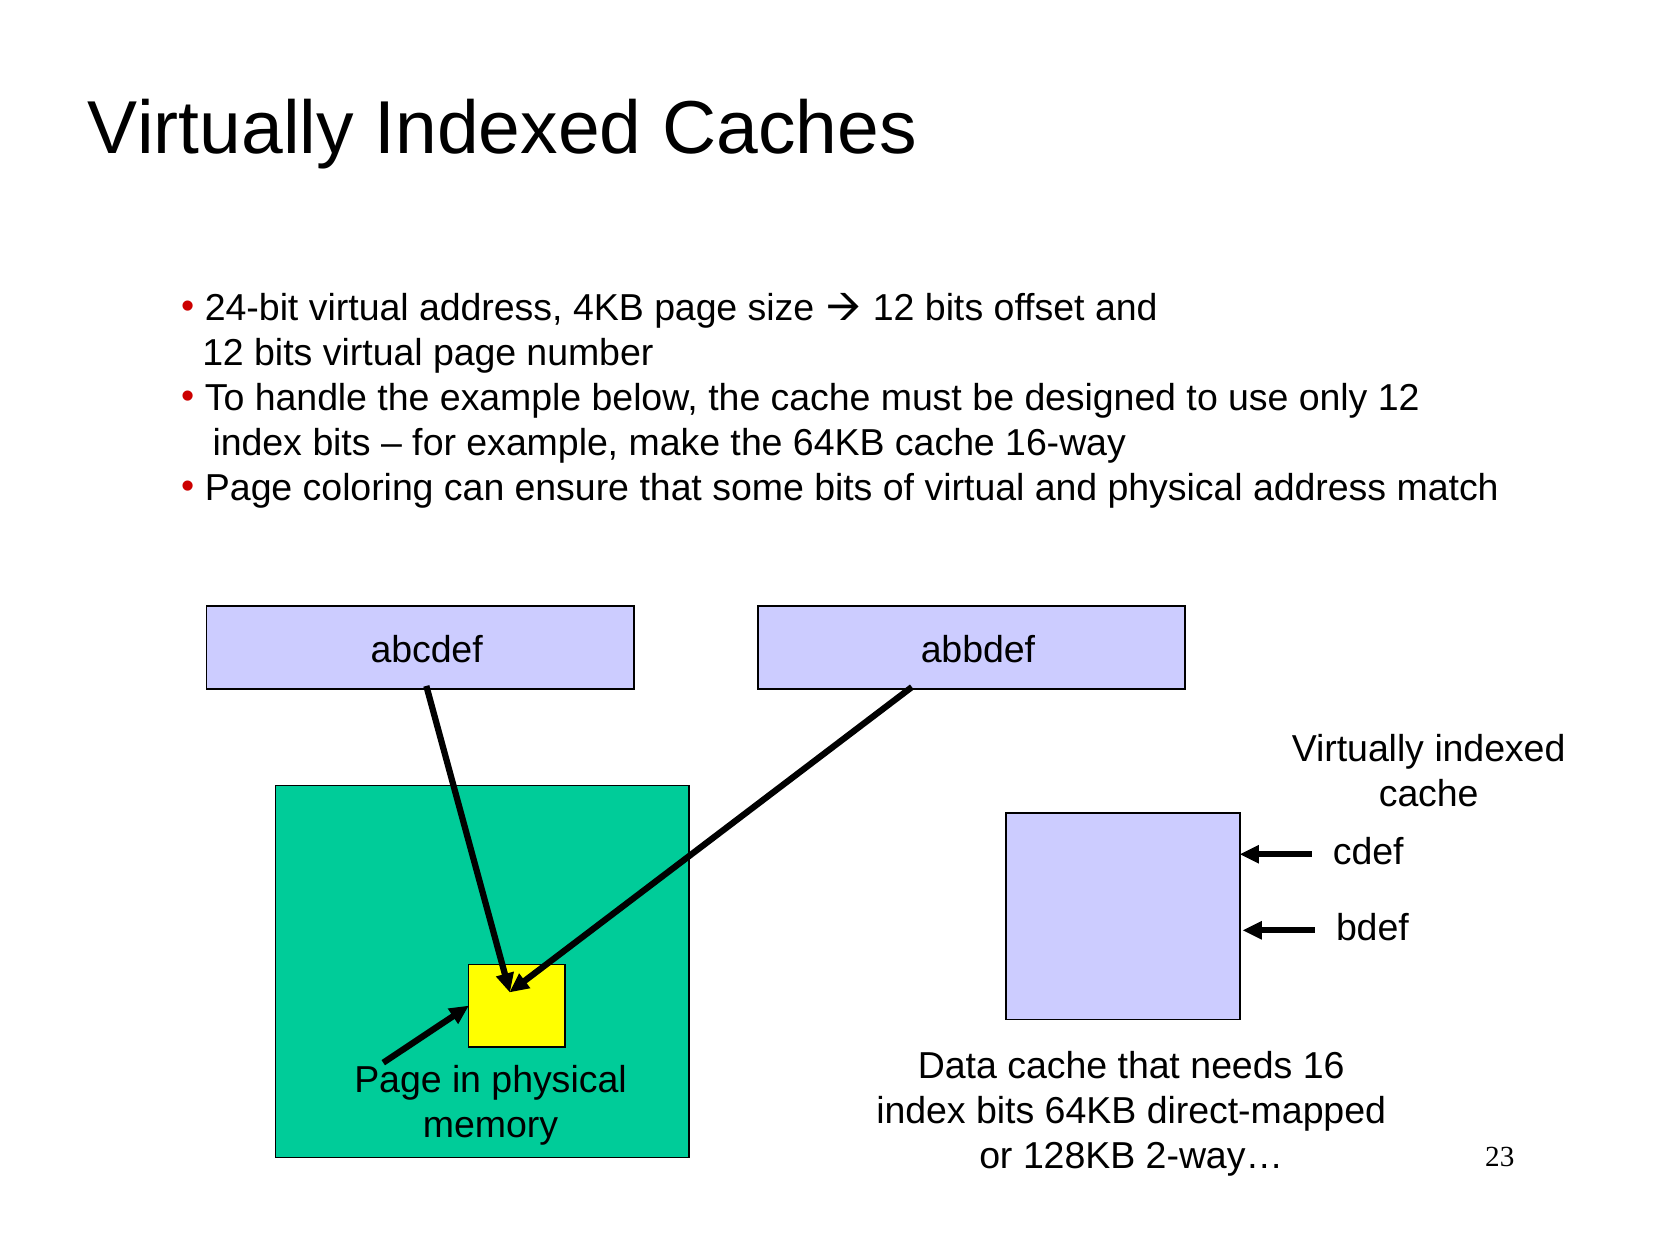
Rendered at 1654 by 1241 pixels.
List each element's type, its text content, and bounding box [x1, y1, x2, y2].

text_box <number> [1185, 1129, 1530, 1213]
text_box Page in physical memory [326, 1047, 642, 1153]
text_box [1005, 812, 1241, 1020]
text_box Data cache that needs 16 index bits 64KB direct-mapped or 128KB 2-way… [848, 1033, 1401, 1184]
text_box abbdef [757, 606, 1185, 689]
text_box abcdef [206, 606, 634, 689]
text_box [469, 965, 565, 1047]
text_box Virtually indexed cache [1263, 716, 1581, 822]
text_box [506, 965, 539, 985]
text_box 24-bit virtual address, 4KB page size  12 bits offset and 12 bits virtual page number To handle the example below, the cache must be designed to use only 12 index bits – for example, make the 64KB cache 16-way Page coloring can ensure that some bits of virtual and physical address match [166, 275, 1514, 516]
text_box Virtually Indexed Caches [72, 71, 933, 177]
text_box cdef [1305, 822, 1419, 880]
text_box bdef [1308, 895, 1424, 957]
